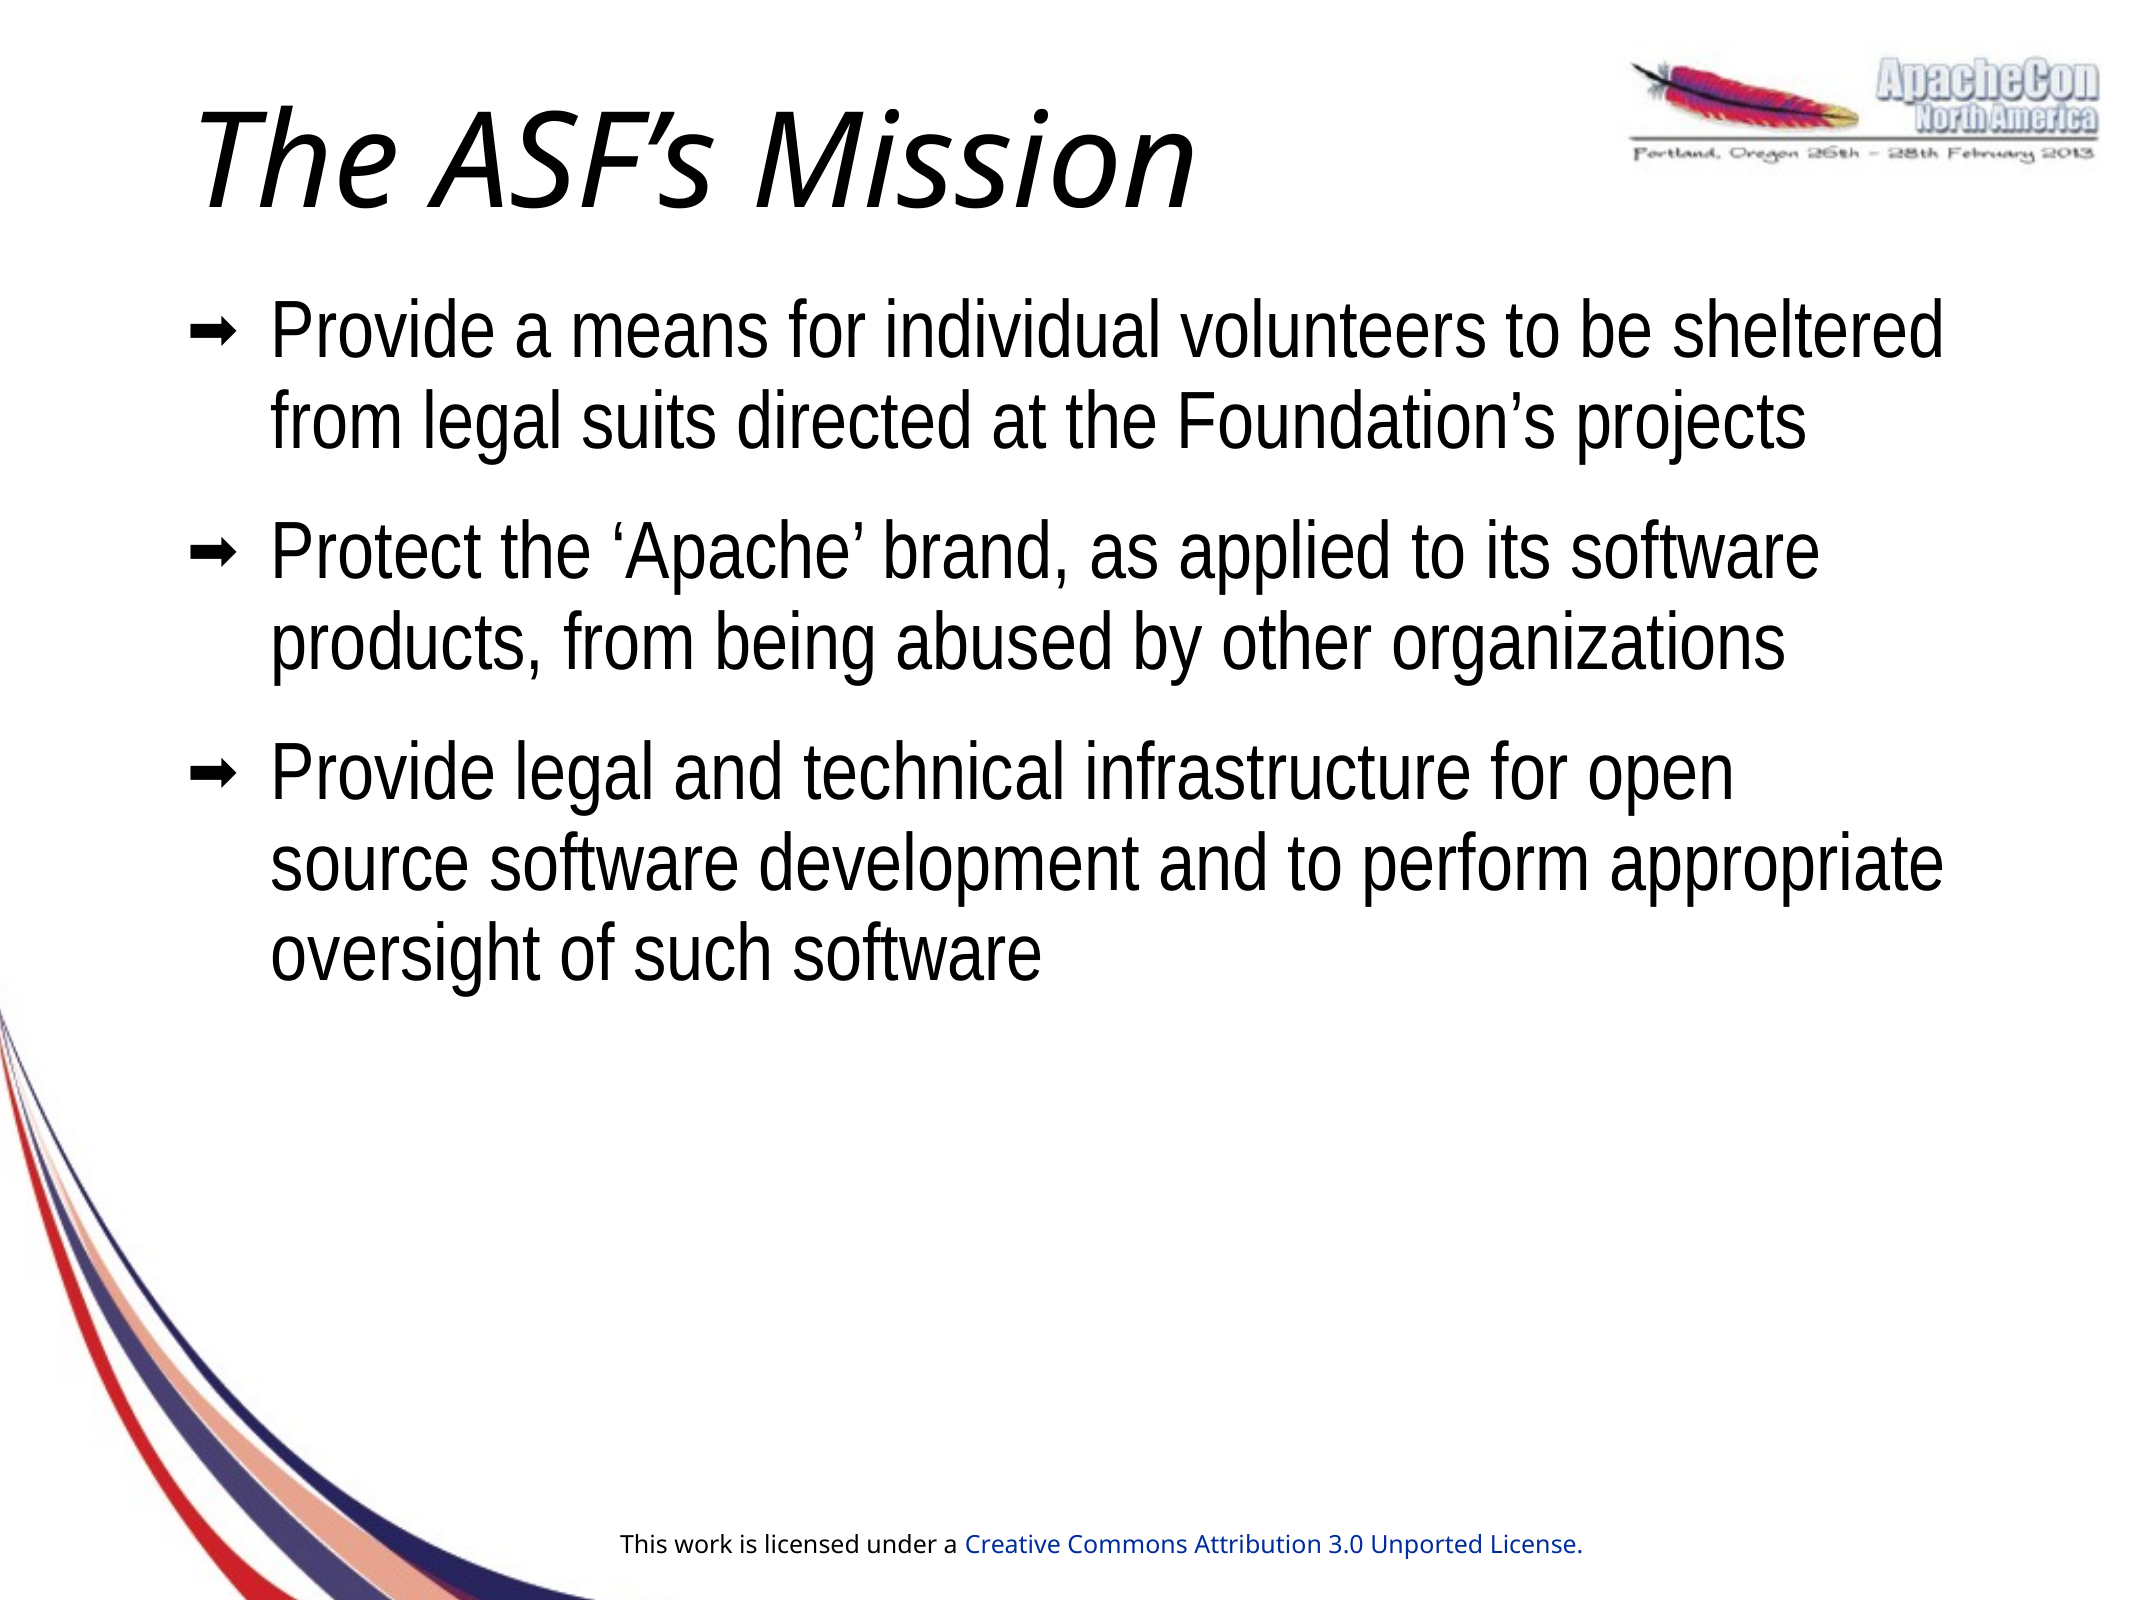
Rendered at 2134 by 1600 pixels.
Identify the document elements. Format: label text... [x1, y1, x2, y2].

text_box This work is licensed under a Creative Commons Attribution 3.0 Unported License. [472, 1517, 1733, 1574]
title The ASF’s Mission [189, 52, 1942, 275]
list Provide a means for individual volunteers to be sheltered from legal suits directed at the Foundation’s projects Protect the ‘Apache’ brand, as applied to its software products, from being abused by other organizations Provide legal and technical infrastructure for open source software development and to perform appropriate oversight of such software [183, 285, 1951, 1517]
picture [0, 8, 2127, 1600]
